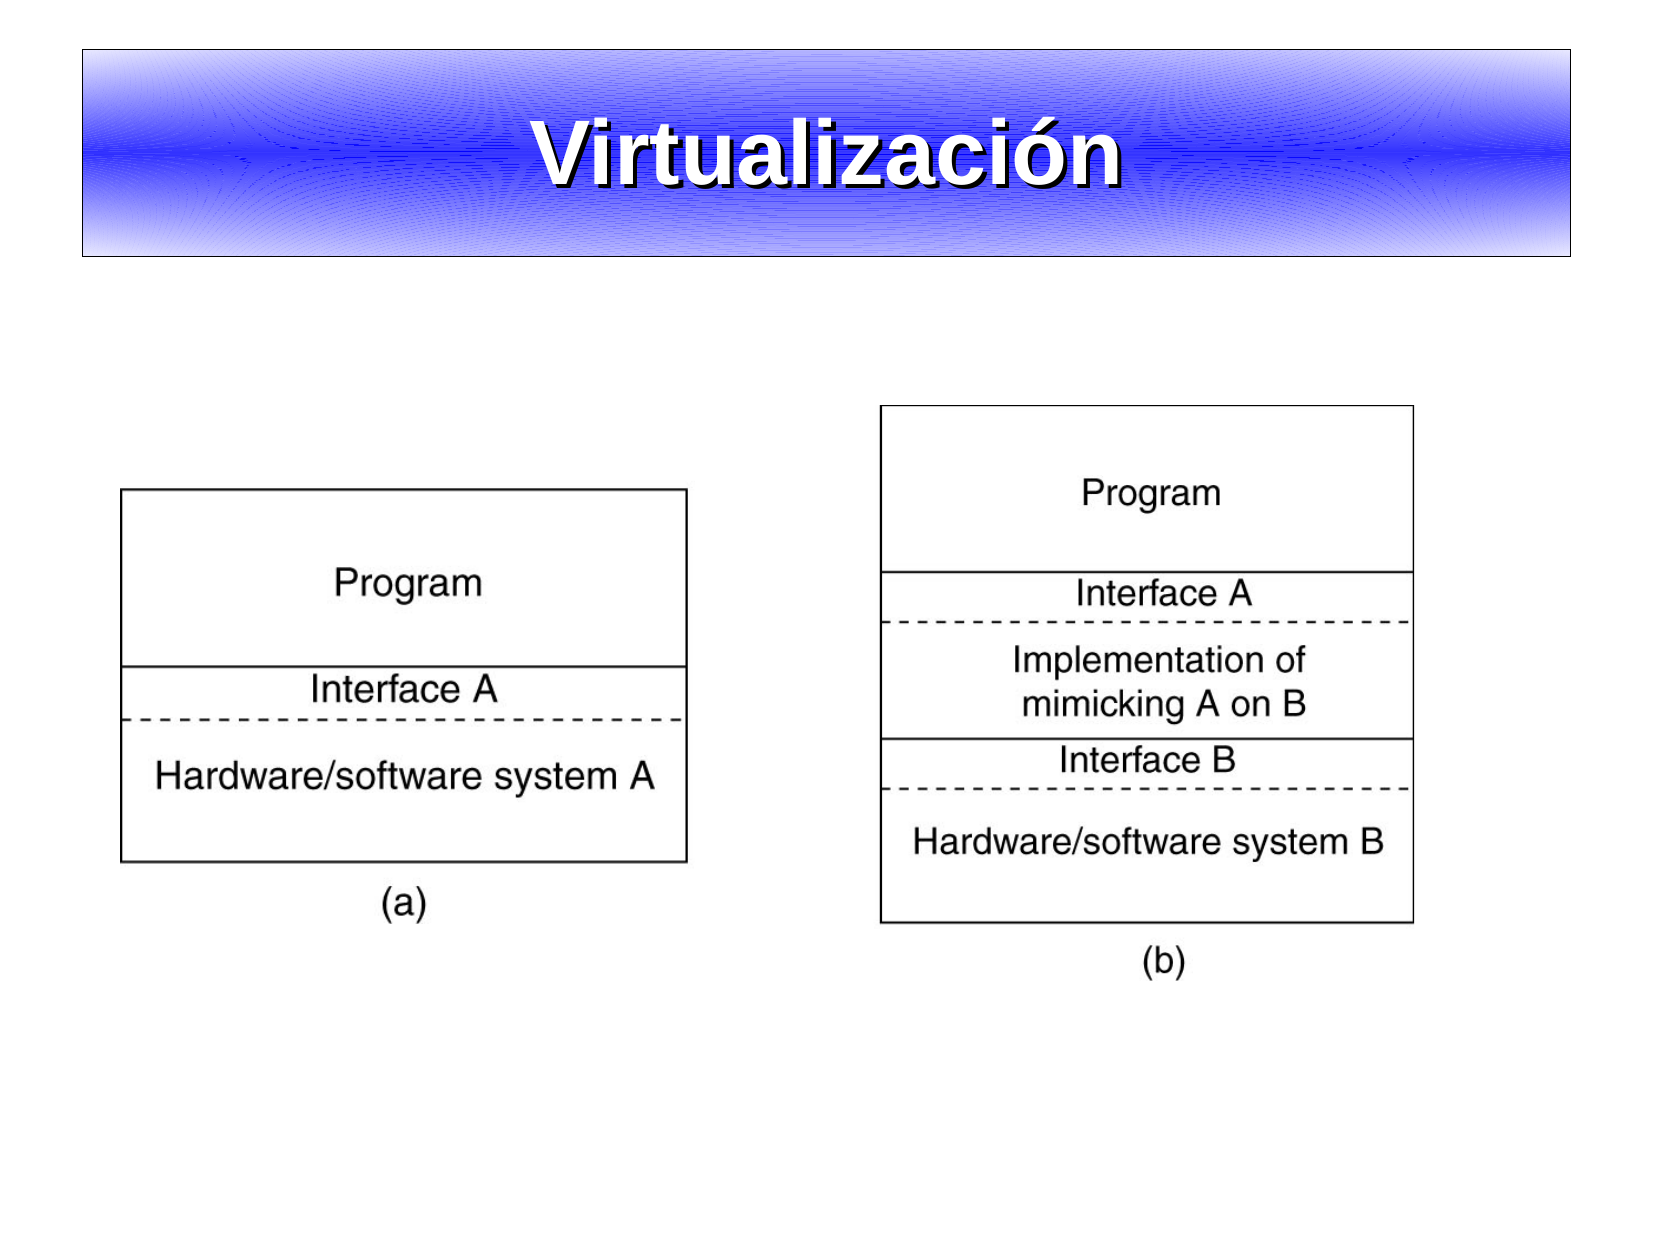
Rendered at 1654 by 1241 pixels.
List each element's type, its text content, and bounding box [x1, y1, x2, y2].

picture [828, 405, 1415, 981]
title Virtualización [82, 49, 1571, 257]
picture [120, 446, 738, 924]
